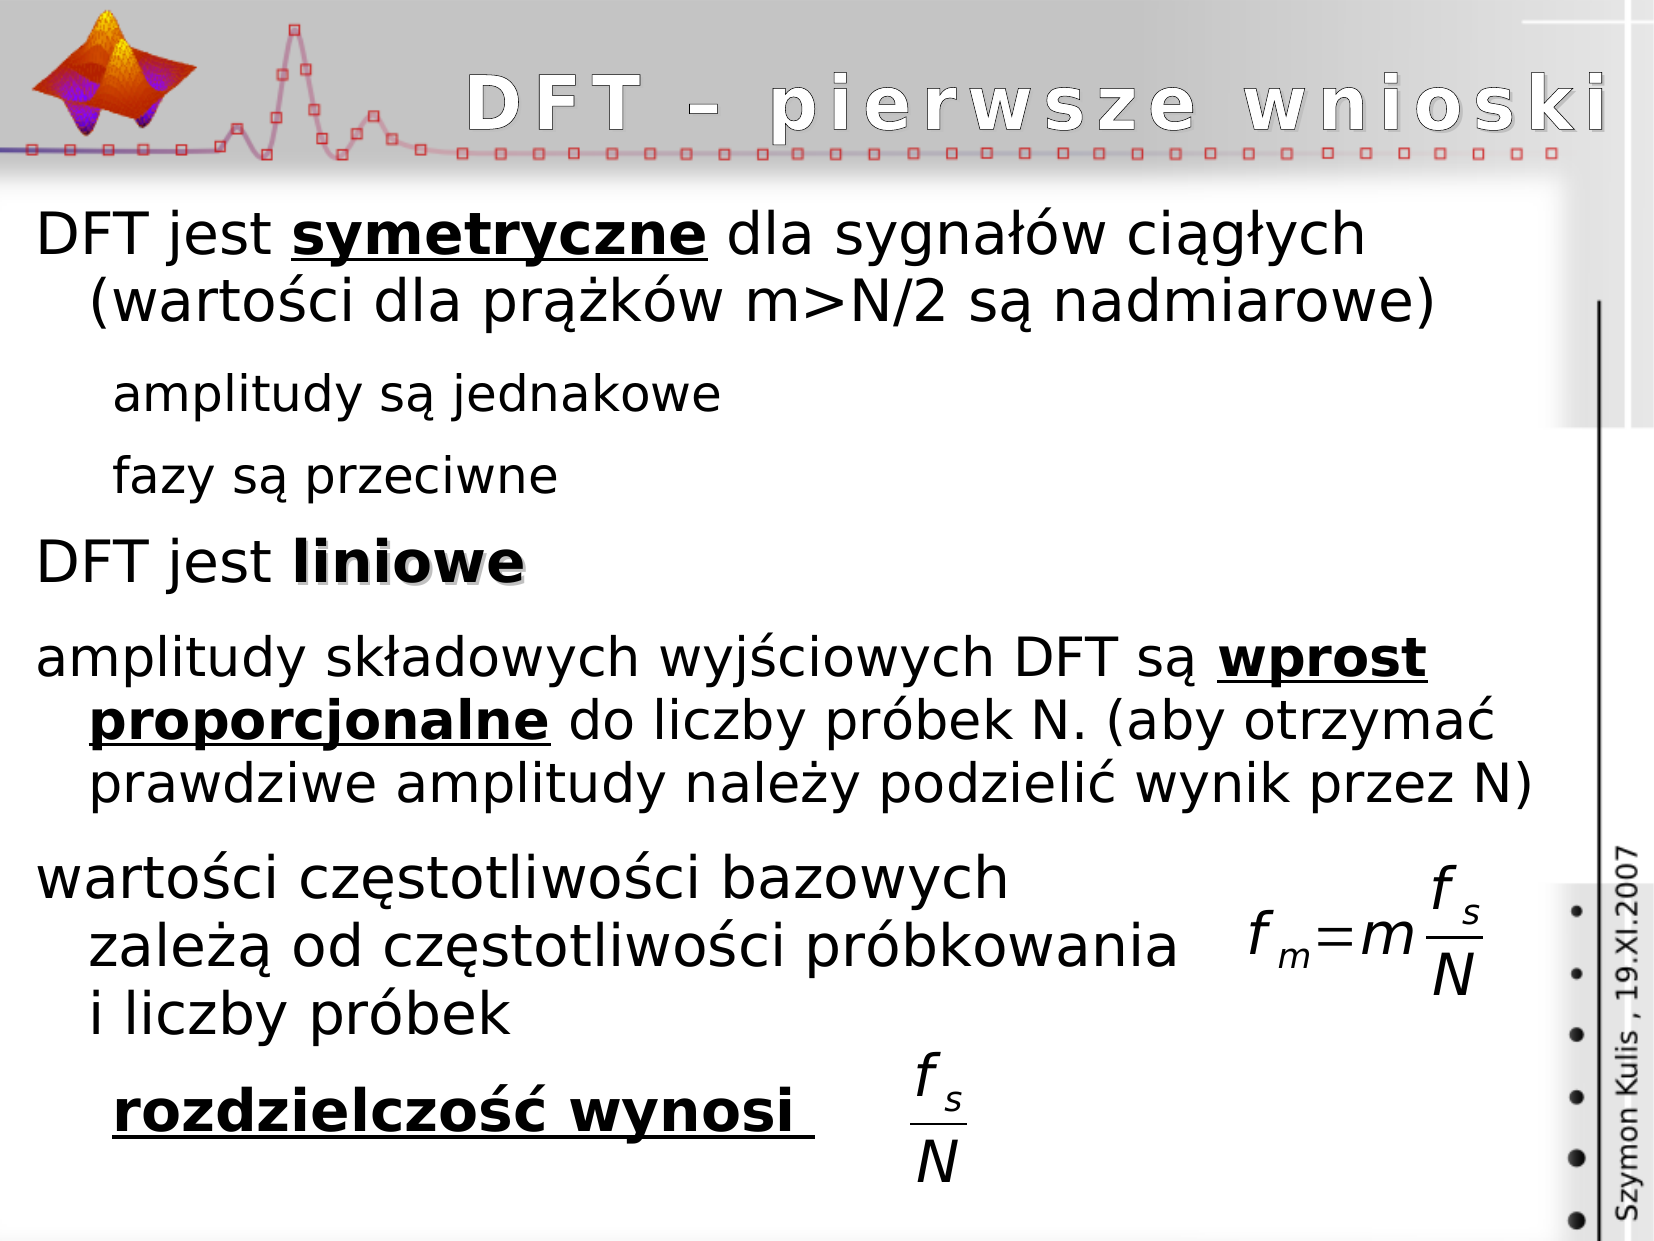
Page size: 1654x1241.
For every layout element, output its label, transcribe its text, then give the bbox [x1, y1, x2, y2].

picture [0, 0, 1654, 1241]
chart [900, 1042, 976, 1196]
list DFT jest symetryczne dla sygnałów ciągłych (wartości dla prążków m>N/2 są nadmiarowe) amplitudy są jednakowe fazy są przeciwne DFT jest liniowe amplitudy składowych wyjściowych DFT są wprost proporcjonalne do liczby próbek N. (aby otrzymać prawdziwe amplitudy należy podzielić wynik przez N) wartości częstotliwości bazowych zależą od częstotliwości próbkowania i liczby próbek rozdzielczość wynosi [17, 200, 1551, 1146]
chart [1240, 856, 1493, 1010]
title DFT – pierwsze wnioski [59, 36, 1610, 171]
